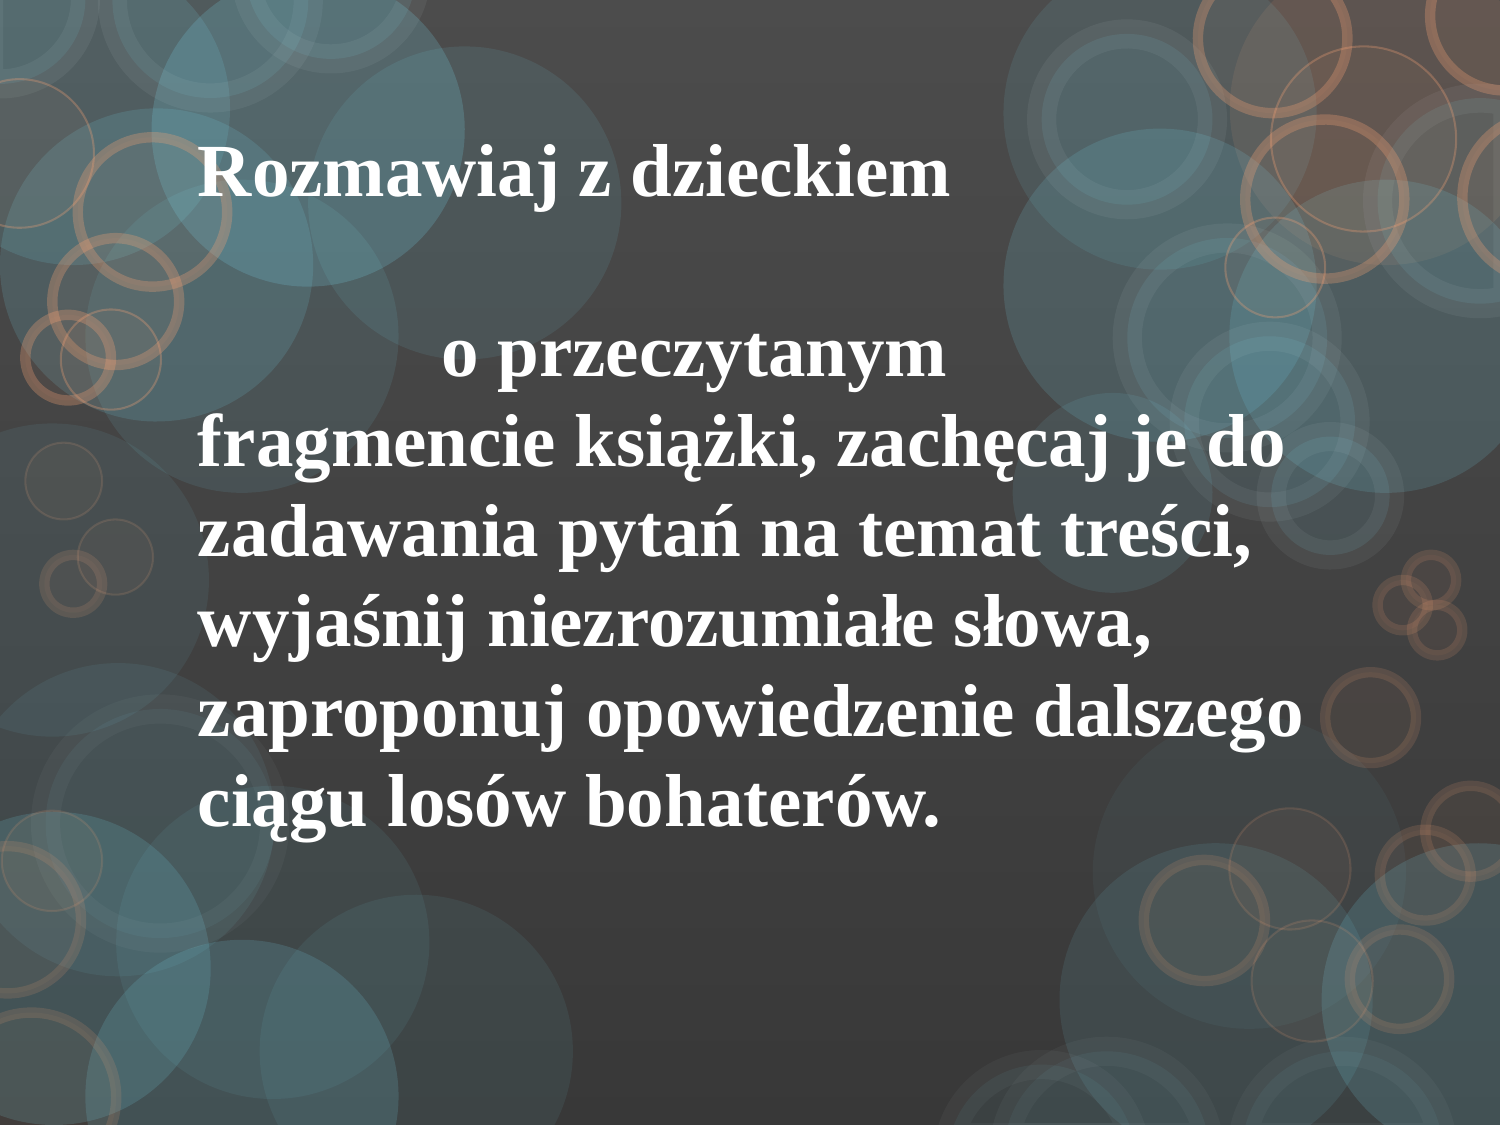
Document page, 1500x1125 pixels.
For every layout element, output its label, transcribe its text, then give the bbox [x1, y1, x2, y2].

text_box Rozmawiaj z dzieckiem o przeczytanym fragmencie książki, zachęcaj je do zadawania pytań na temat treści, wyjaśnij niezrozumiałe słowa, zaproponuj opowiedzenie dalszego ciągu losów bohaterów. [183, 114, 1329, 849]
